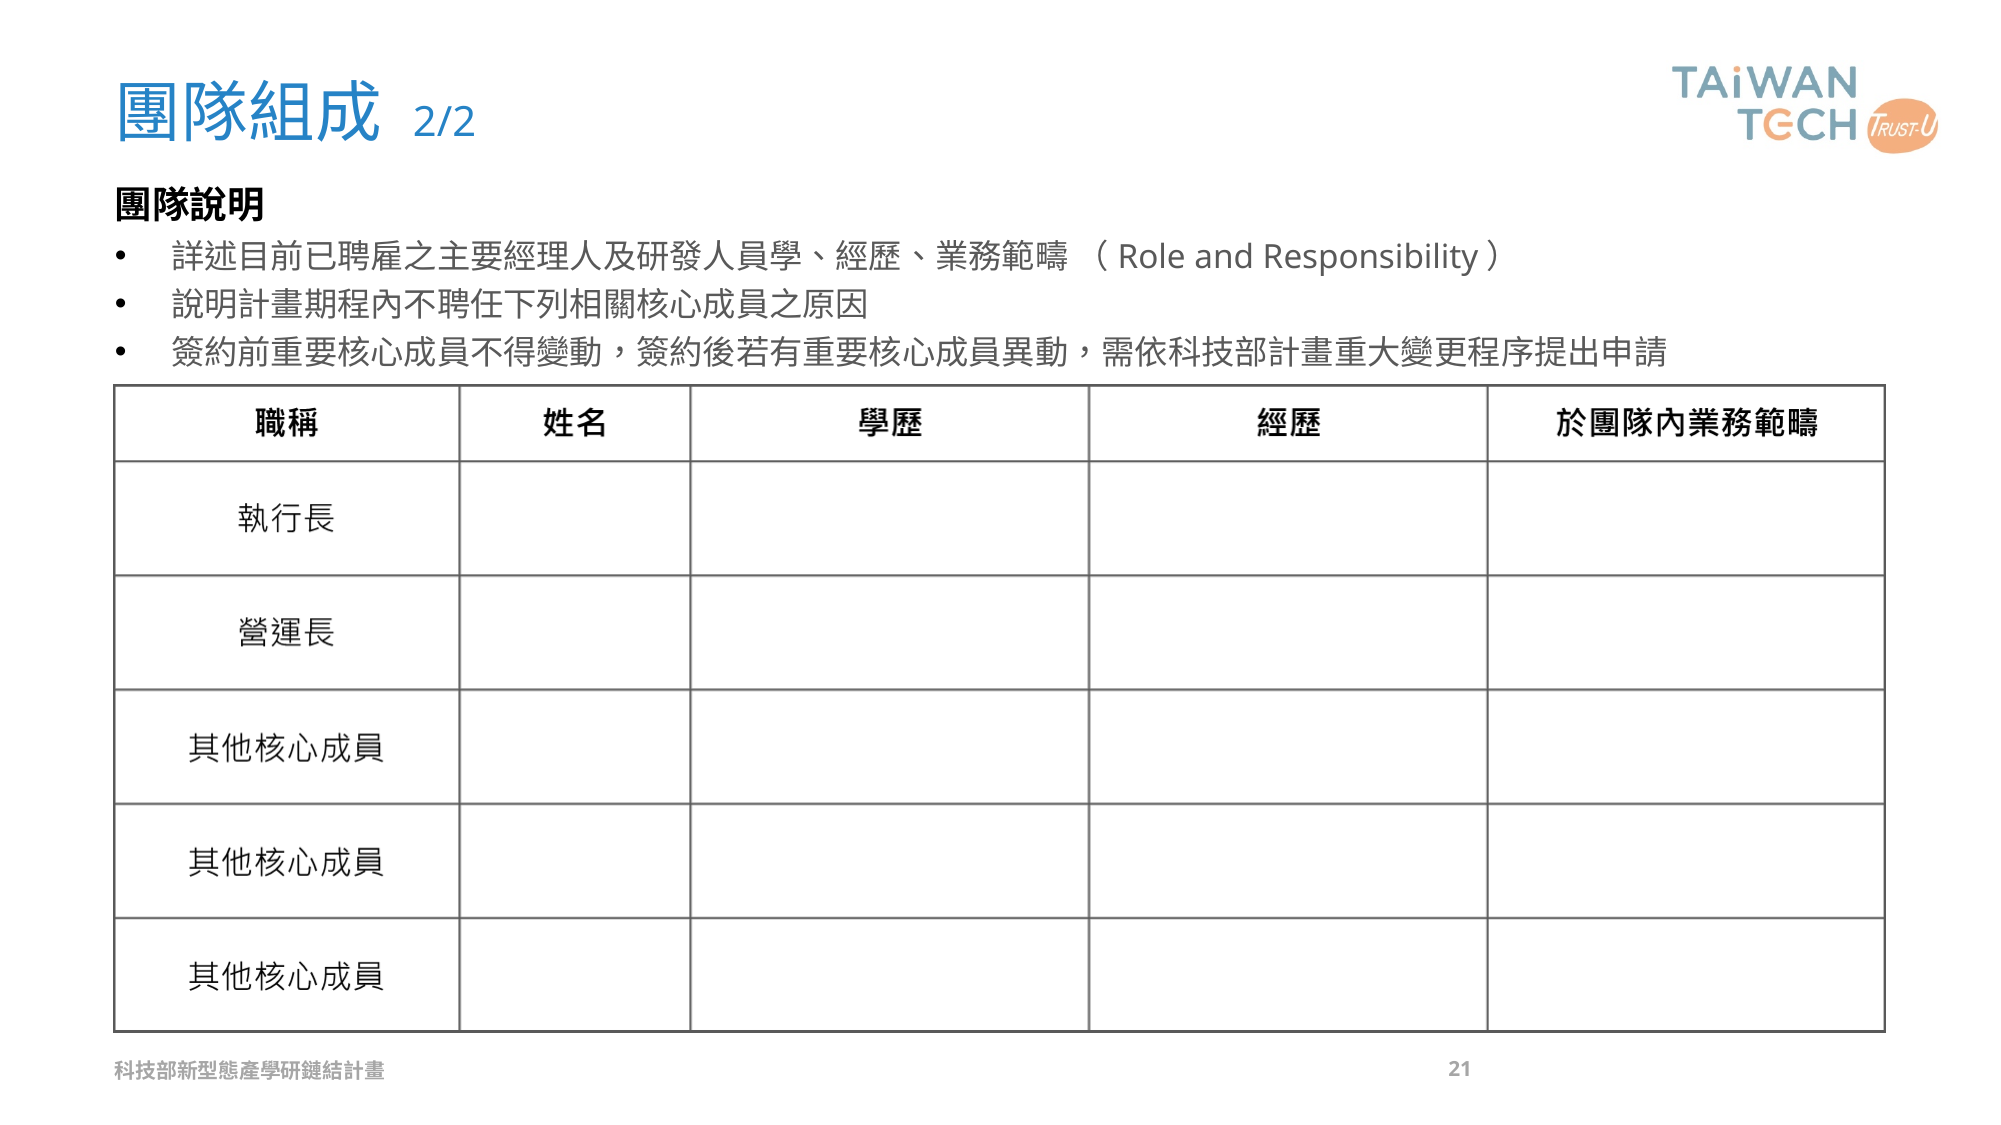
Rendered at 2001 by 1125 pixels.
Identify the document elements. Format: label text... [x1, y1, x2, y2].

title 團隊組成 2/2 [99, 45, 1900, 174]
picture [113, 384, 1886, 1033]
text_box [1433, 1040, 1900, 1101]
text_box 科技部新型態產學研鏈結計畫 [99, 1040, 567, 1101]
list 團隊說明 詳述目前已聘雇之主要經理人及研發人員學、經歷、業務範疇 （Role and Responsibility） 說明計畫期程內不聘任下列相關核心成員之原因 簽約前重要核心成員不得變動，簽約後若有重要核心成員異動，需依科技部計畫重大變更程序提出申請 [99, 174, 1903, 386]
